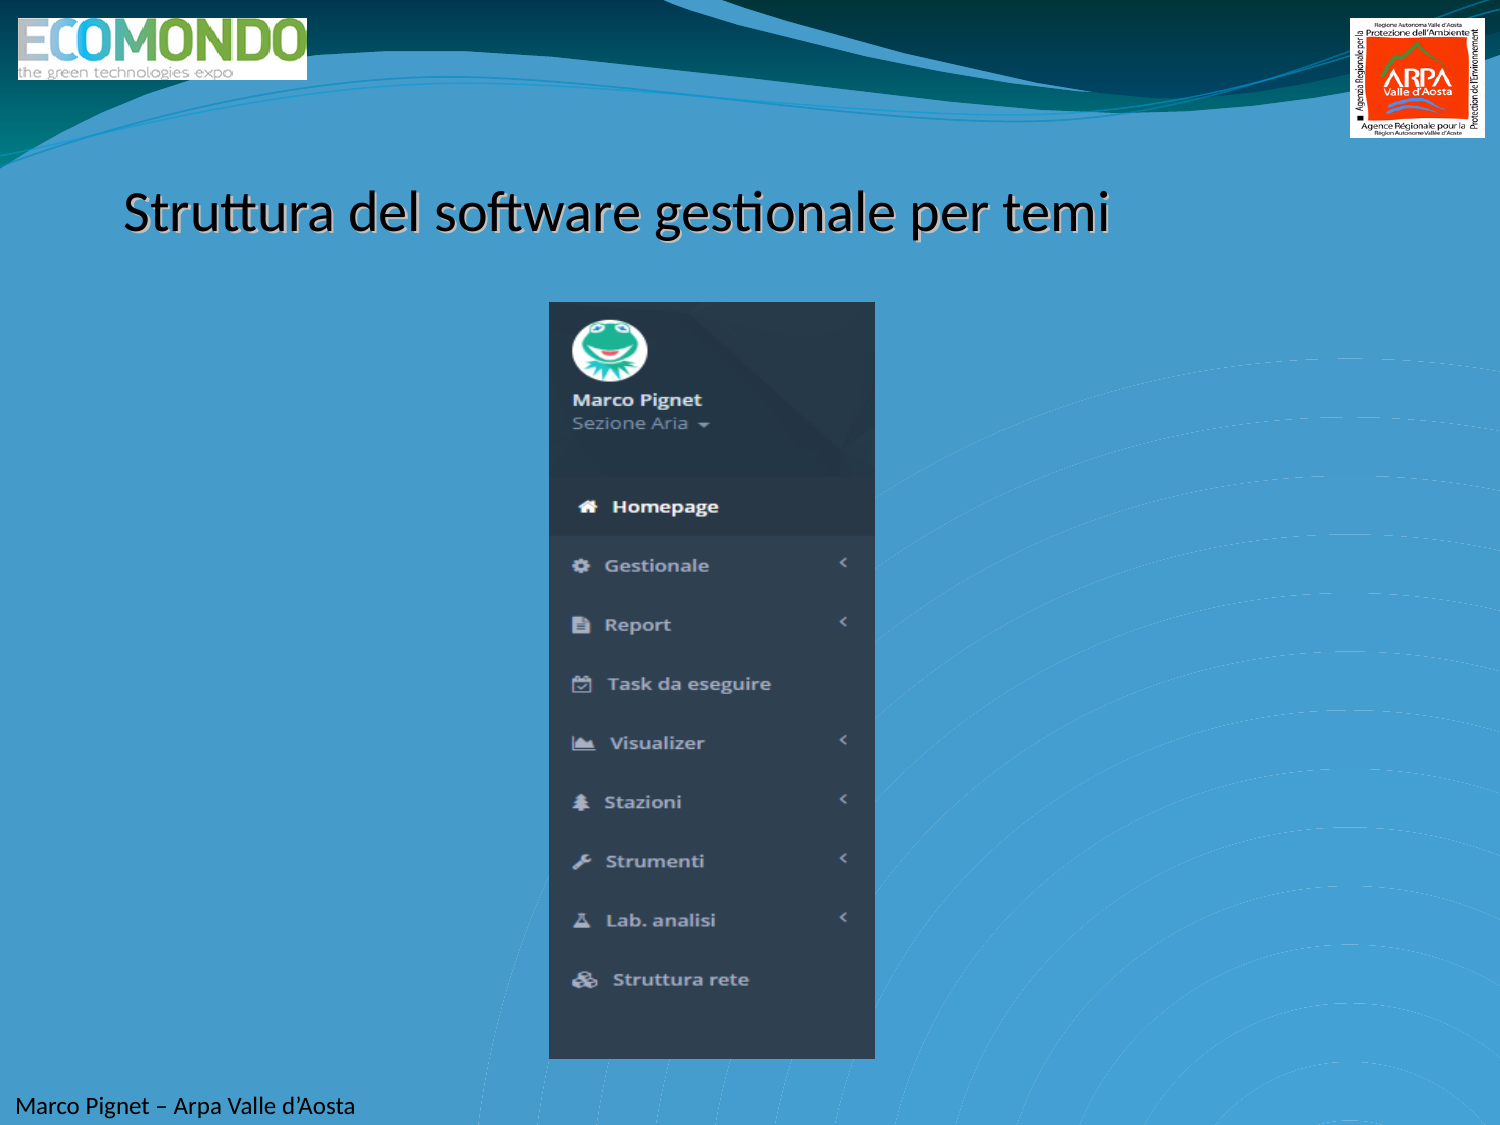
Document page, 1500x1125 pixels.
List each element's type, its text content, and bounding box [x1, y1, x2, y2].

picture [18, 19, 307, 80]
text_box Marco Pignet – Arpa Valle d’Aosta [0, 1082, 467, 1125]
picture [1350, 18, 1485, 138]
picture [113, 125, 133, 131]
picture [65, 138, 80, 143]
picture [549, 302, 875, 1059]
picture [635, 90, 669, 94]
title Struttura del software gestionale per temi [123, 172, 1258, 224]
